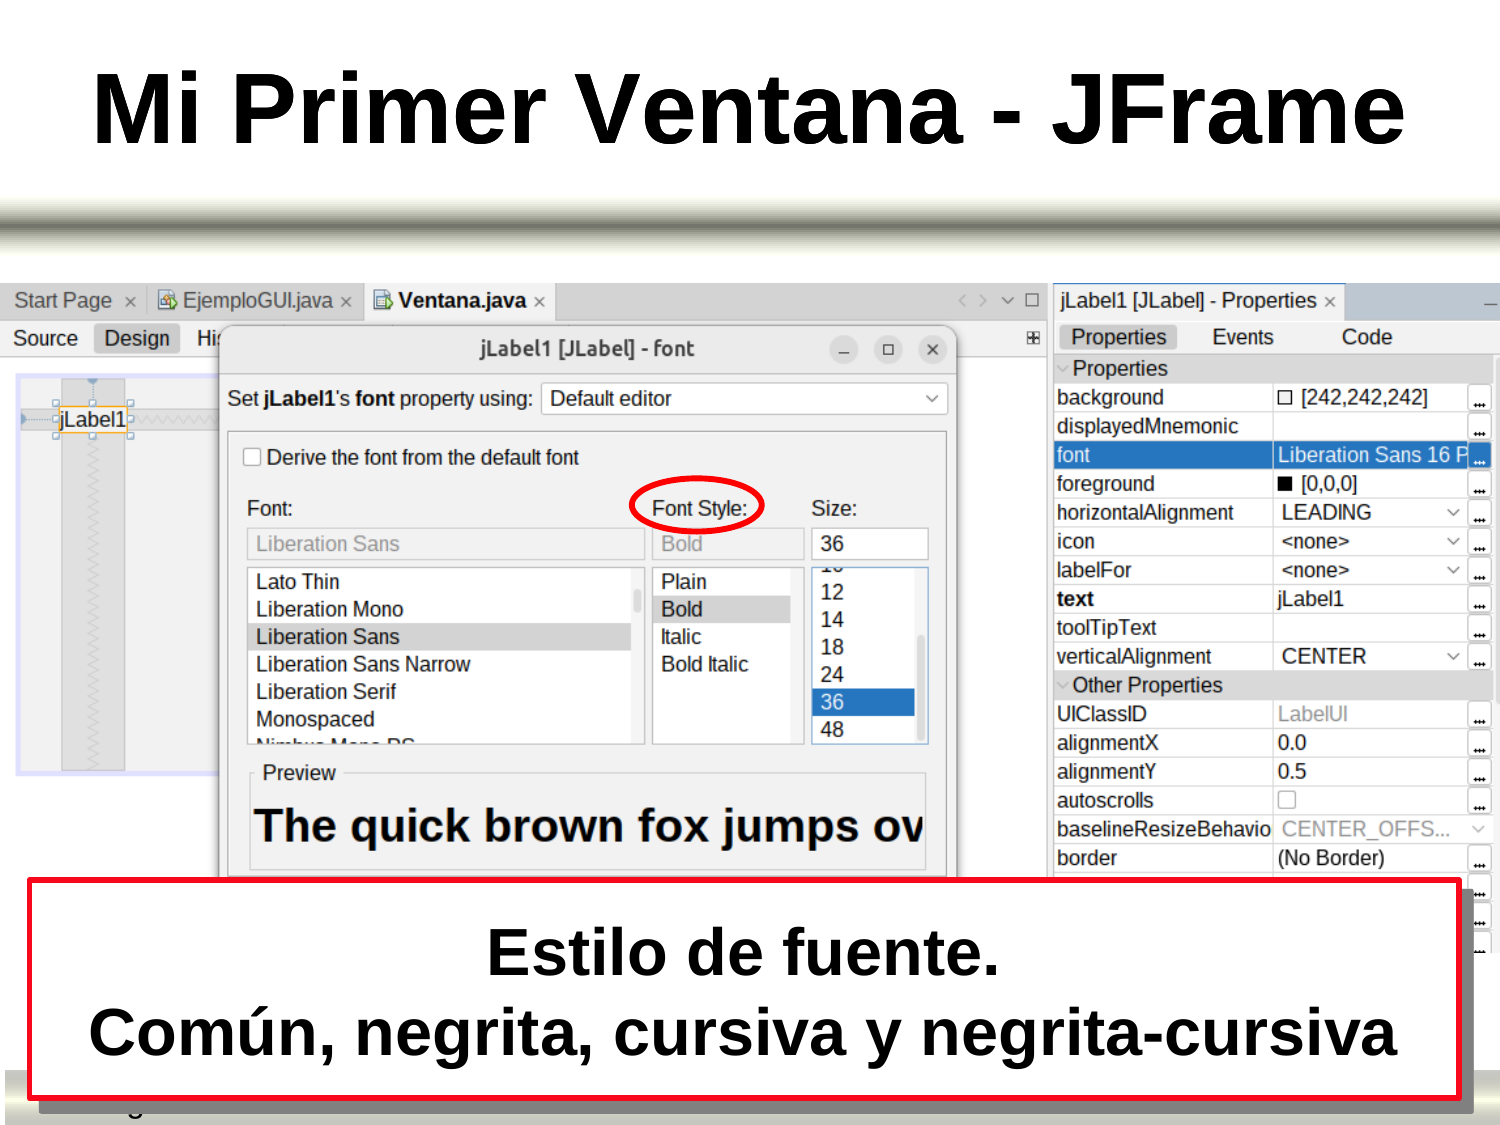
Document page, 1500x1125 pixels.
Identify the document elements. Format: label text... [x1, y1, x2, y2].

title Mi Primer Ventana - JFrame [0, 9, 1500, 198]
picture [0, 283, 1500, 953]
text_box Estilo de fuente. Común, negrita, cursiva y negrita-cursiva [29, 879, 1459, 1099]
